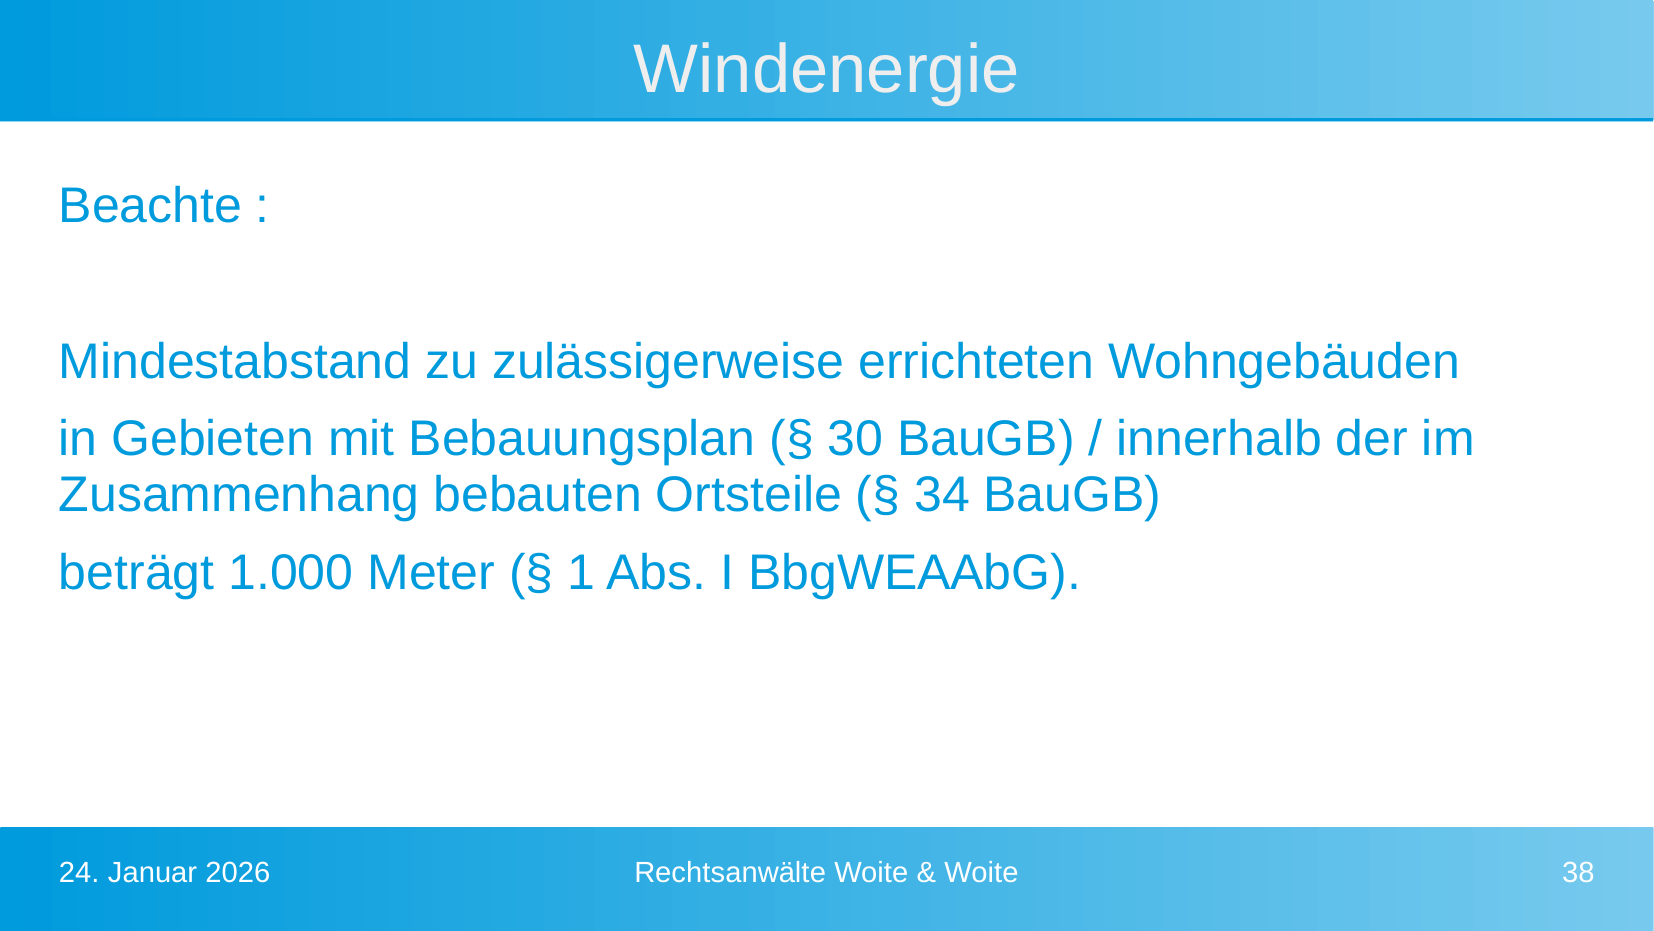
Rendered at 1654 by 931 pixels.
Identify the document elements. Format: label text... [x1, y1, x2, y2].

list Beachte : Mindestabstand zu zulässigerweise errichteten Wohngebäuden in Gebieten mit Bebauungsplan (§ 30 BauGB) / innerhalb der im Zusammenhang bebauten Ortsteile (§ 34 BauGB) beträgt 1.000 Meter (§ 1 Abs. I BbgWEAAbG). [59, 177, 1595, 768]
title Windenergie [59, 29, 1595, 108]
